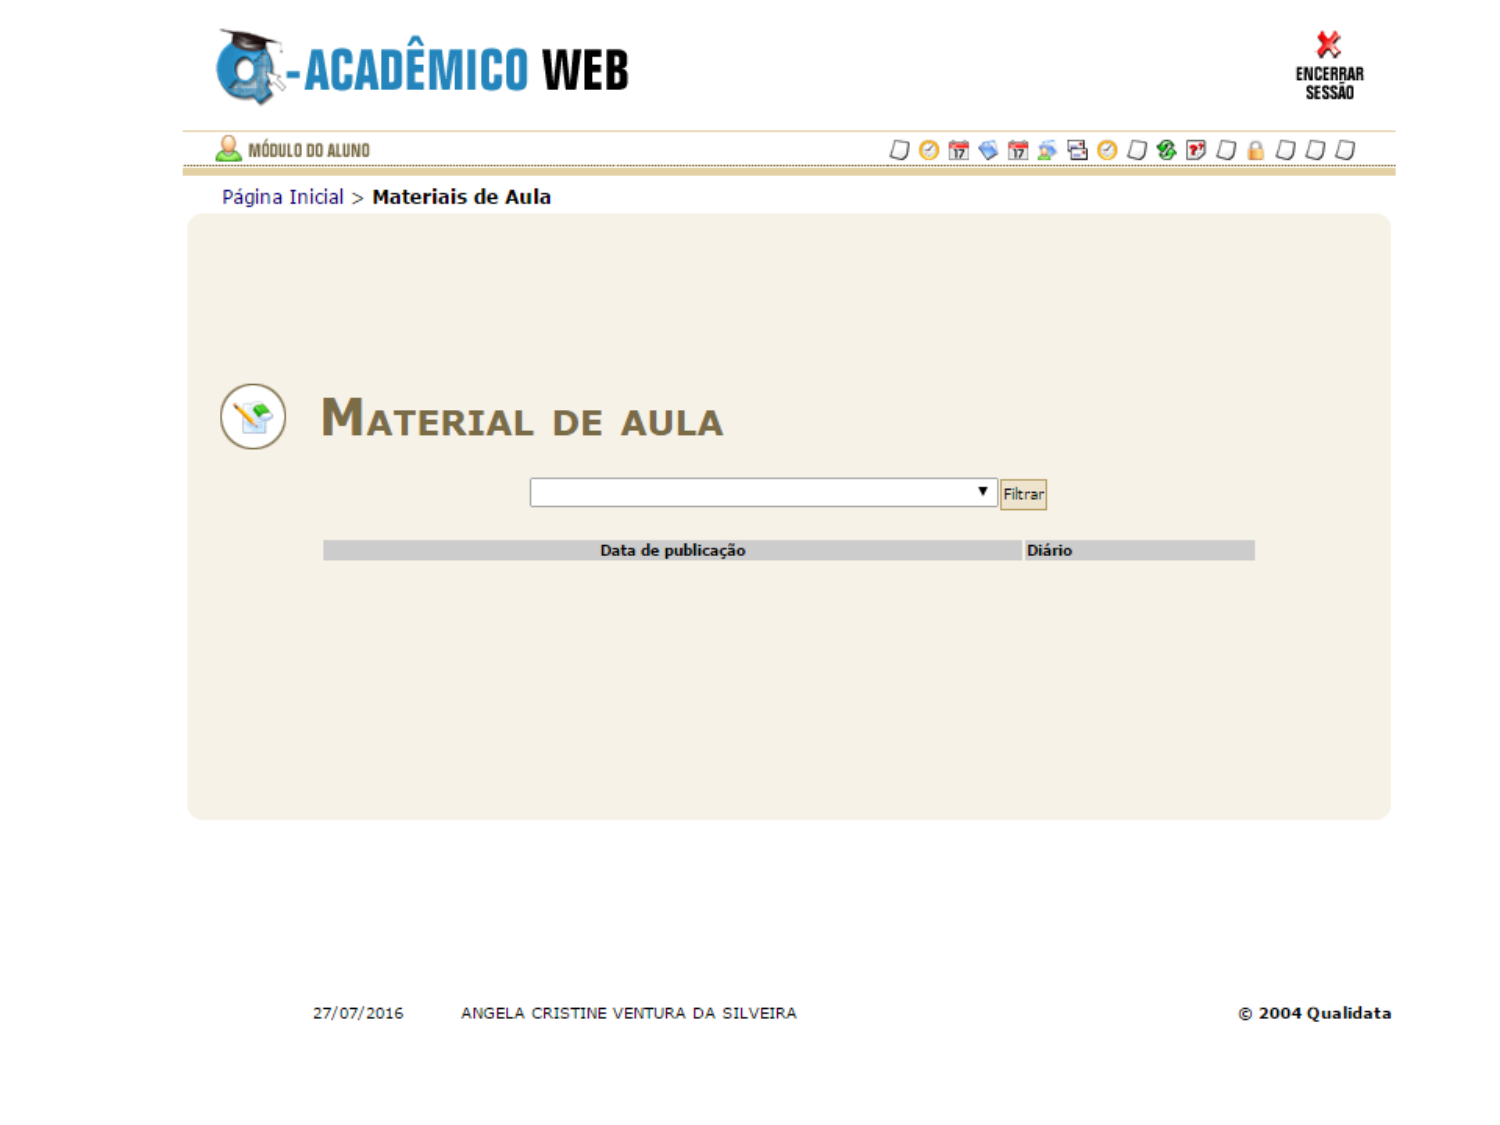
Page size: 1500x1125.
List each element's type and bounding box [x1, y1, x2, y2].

picture [29, 23, 1458, 1076]
